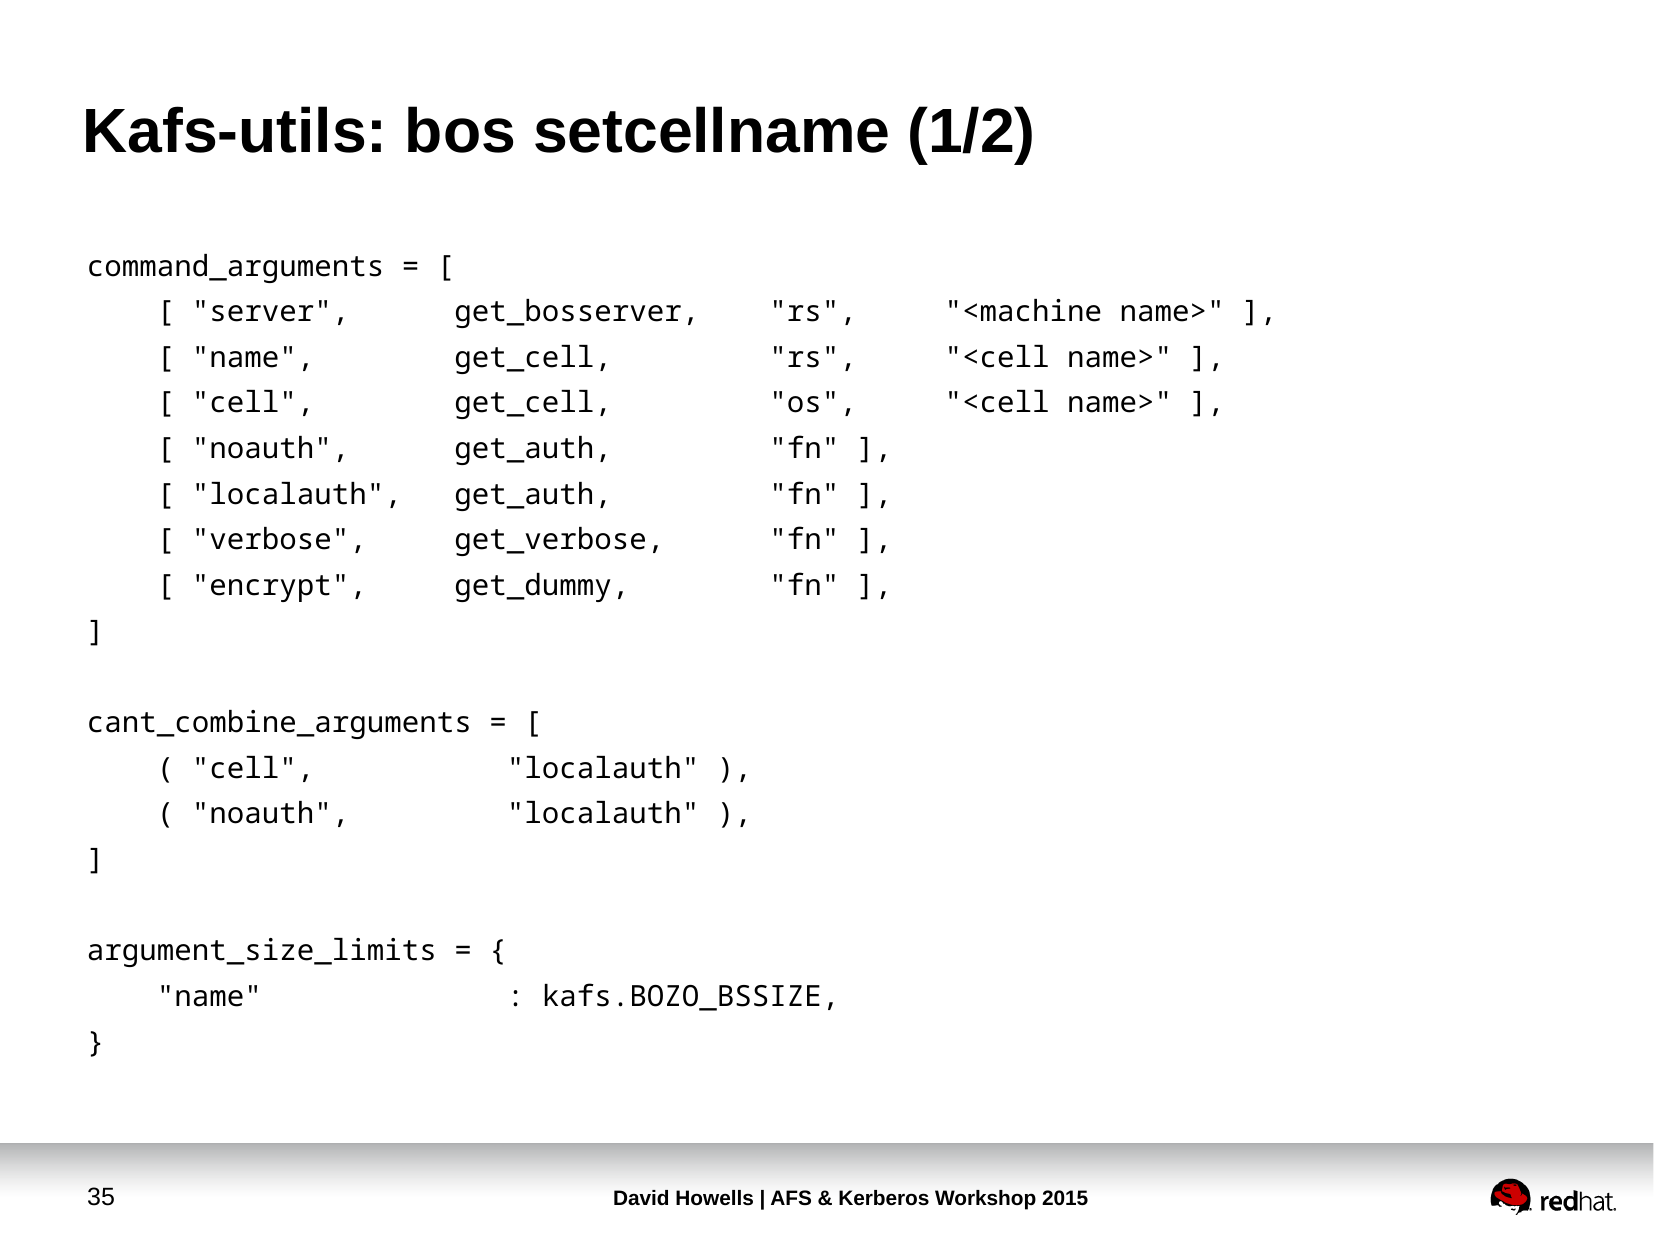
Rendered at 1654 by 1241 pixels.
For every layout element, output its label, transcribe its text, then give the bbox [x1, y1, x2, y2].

list command_arguments = [ [ "server", get_bosserver, "rs", "<machine name>" ], [ "name", get_cell, "rs", "<cell name>" ], [ "cell", get_cell, "os", "<cell name>" ], [ "noauth", get_auth, "fn" ], [ "localauth", get_auth, "fn" ], [ "verbose", get_verbose, "fn" ], [ "encrypt", get_dummy, "fn" ], ] cant_combine_arguments = [ ( "cell", "localauth" ), ( "noauth", "localauth" ), ] argument_size_limits = { "name" : kafs.BOZO_BSSIZE, } [86, 244, 1576, 1039]
title Kafs-utils: bos setcellname (1/2) [82, 37, 1571, 226]
picture [0, 1143, 1654, 1241]
